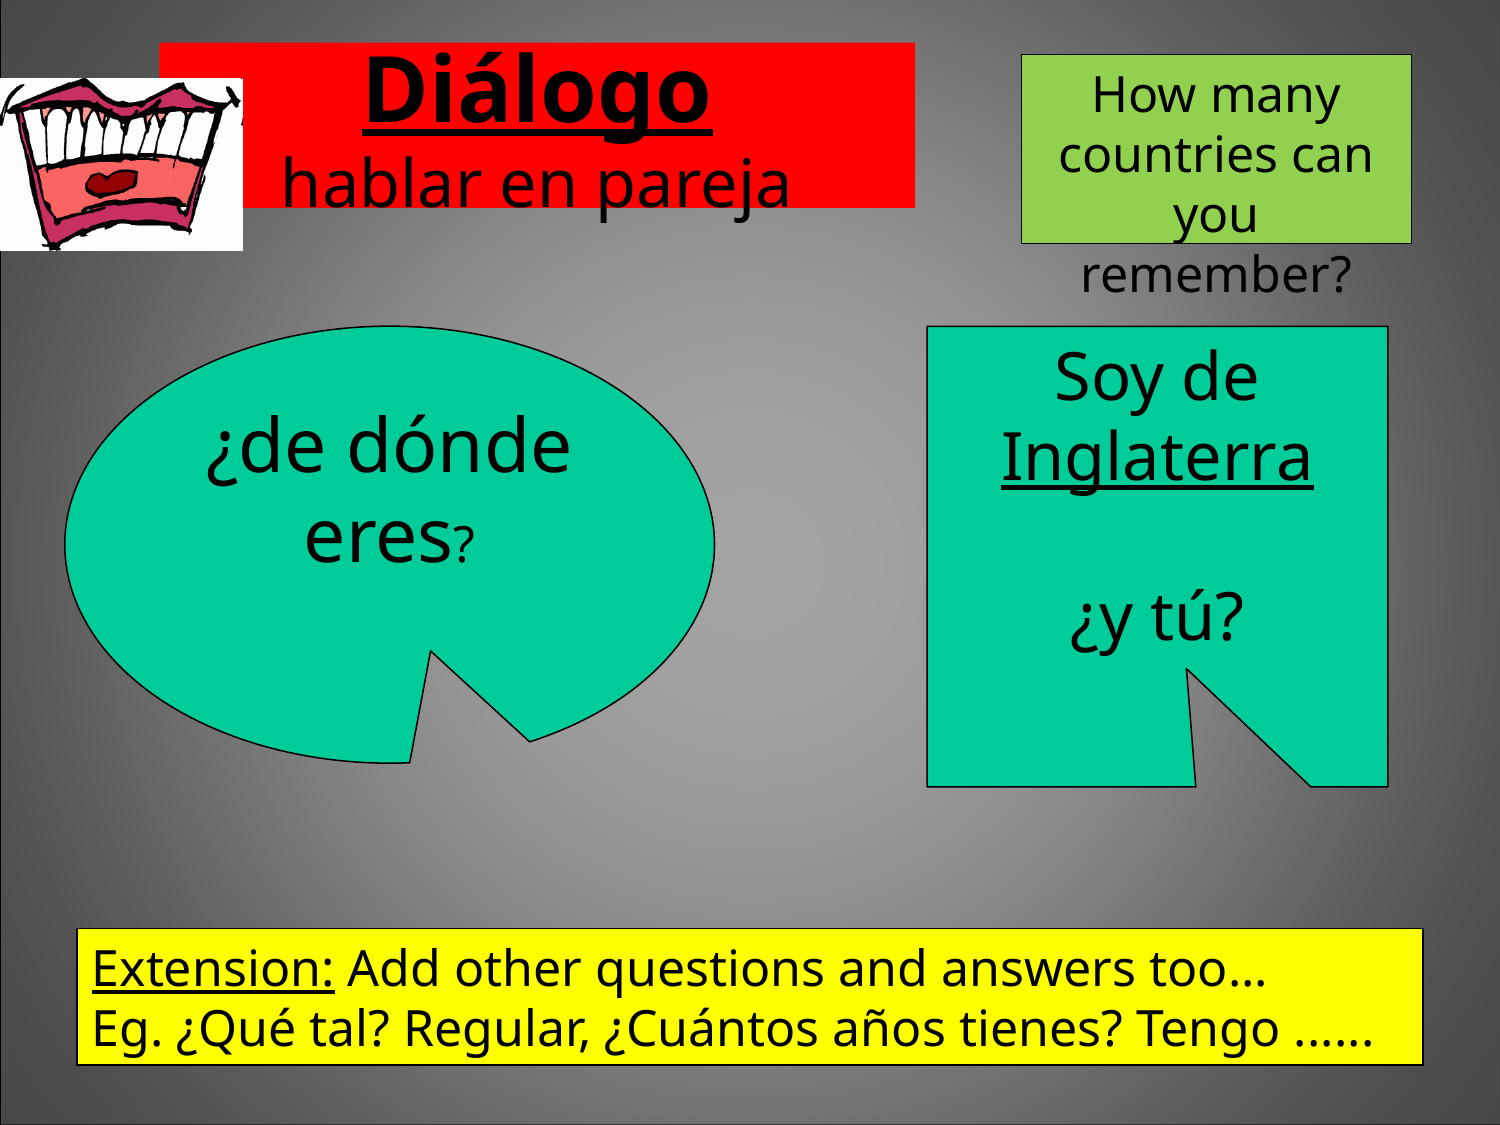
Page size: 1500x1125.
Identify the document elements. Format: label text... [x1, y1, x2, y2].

text_box Extension: Add other questions and answers too... Eg. ¿Qué tal? Regular, ¿Cuántos años tienes? Tengo ...... [76, 928, 1424, 1066]
text_box ¿de dónde eres? [64, 326, 715, 764]
title Diálogo hablar en pareja [159, 42, 916, 208]
picture [0, 0, 1500, 1125]
text_box How many countries can you remember? [1022, 55, 1411, 243]
text_box Soy de Inglaterra ¿y tú? [927, 326, 1388, 787]
